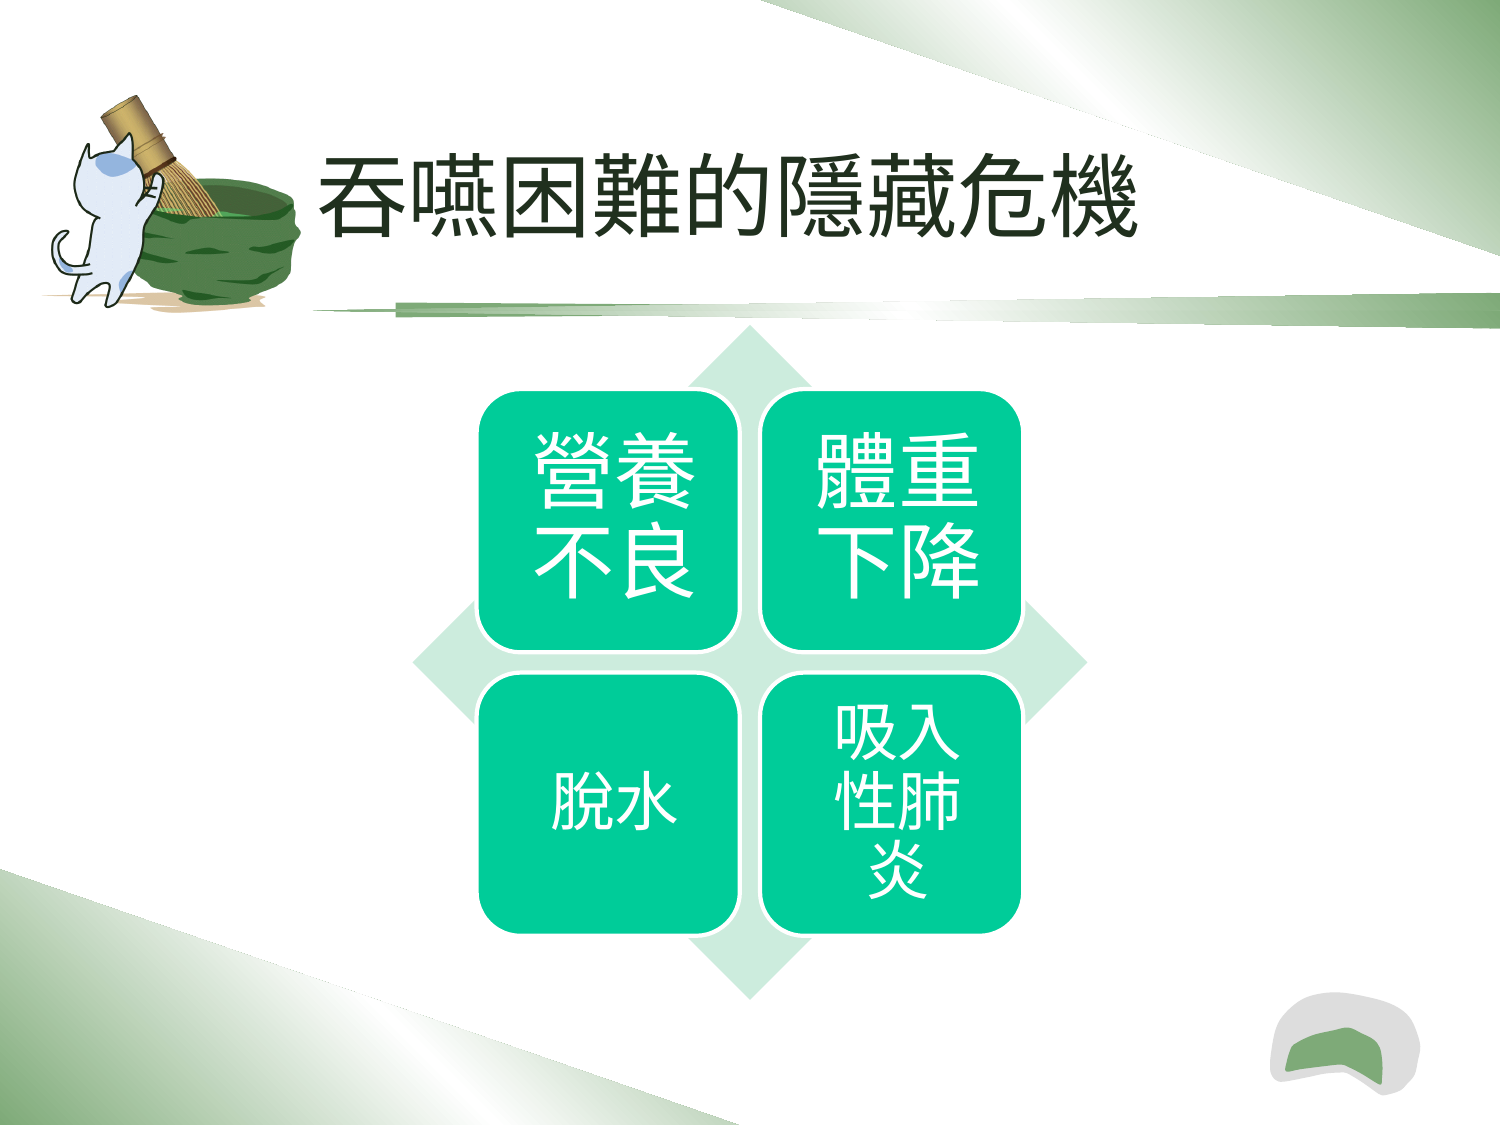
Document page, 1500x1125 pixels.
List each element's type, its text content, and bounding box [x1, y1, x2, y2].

text_box 體重下降 [760, 389, 1024, 653]
picture [29, 90, 306, 318]
text_box 營養不良 [476, 389, 740, 653]
title 吞嚥困難的隱藏危機 [301, 99, 1388, 288]
text_box 脫水 [476, 672, 740, 936]
text_box 吸入性肺炎 [760, 672, 1024, 936]
text_box [412, 324, 1088, 1000]
